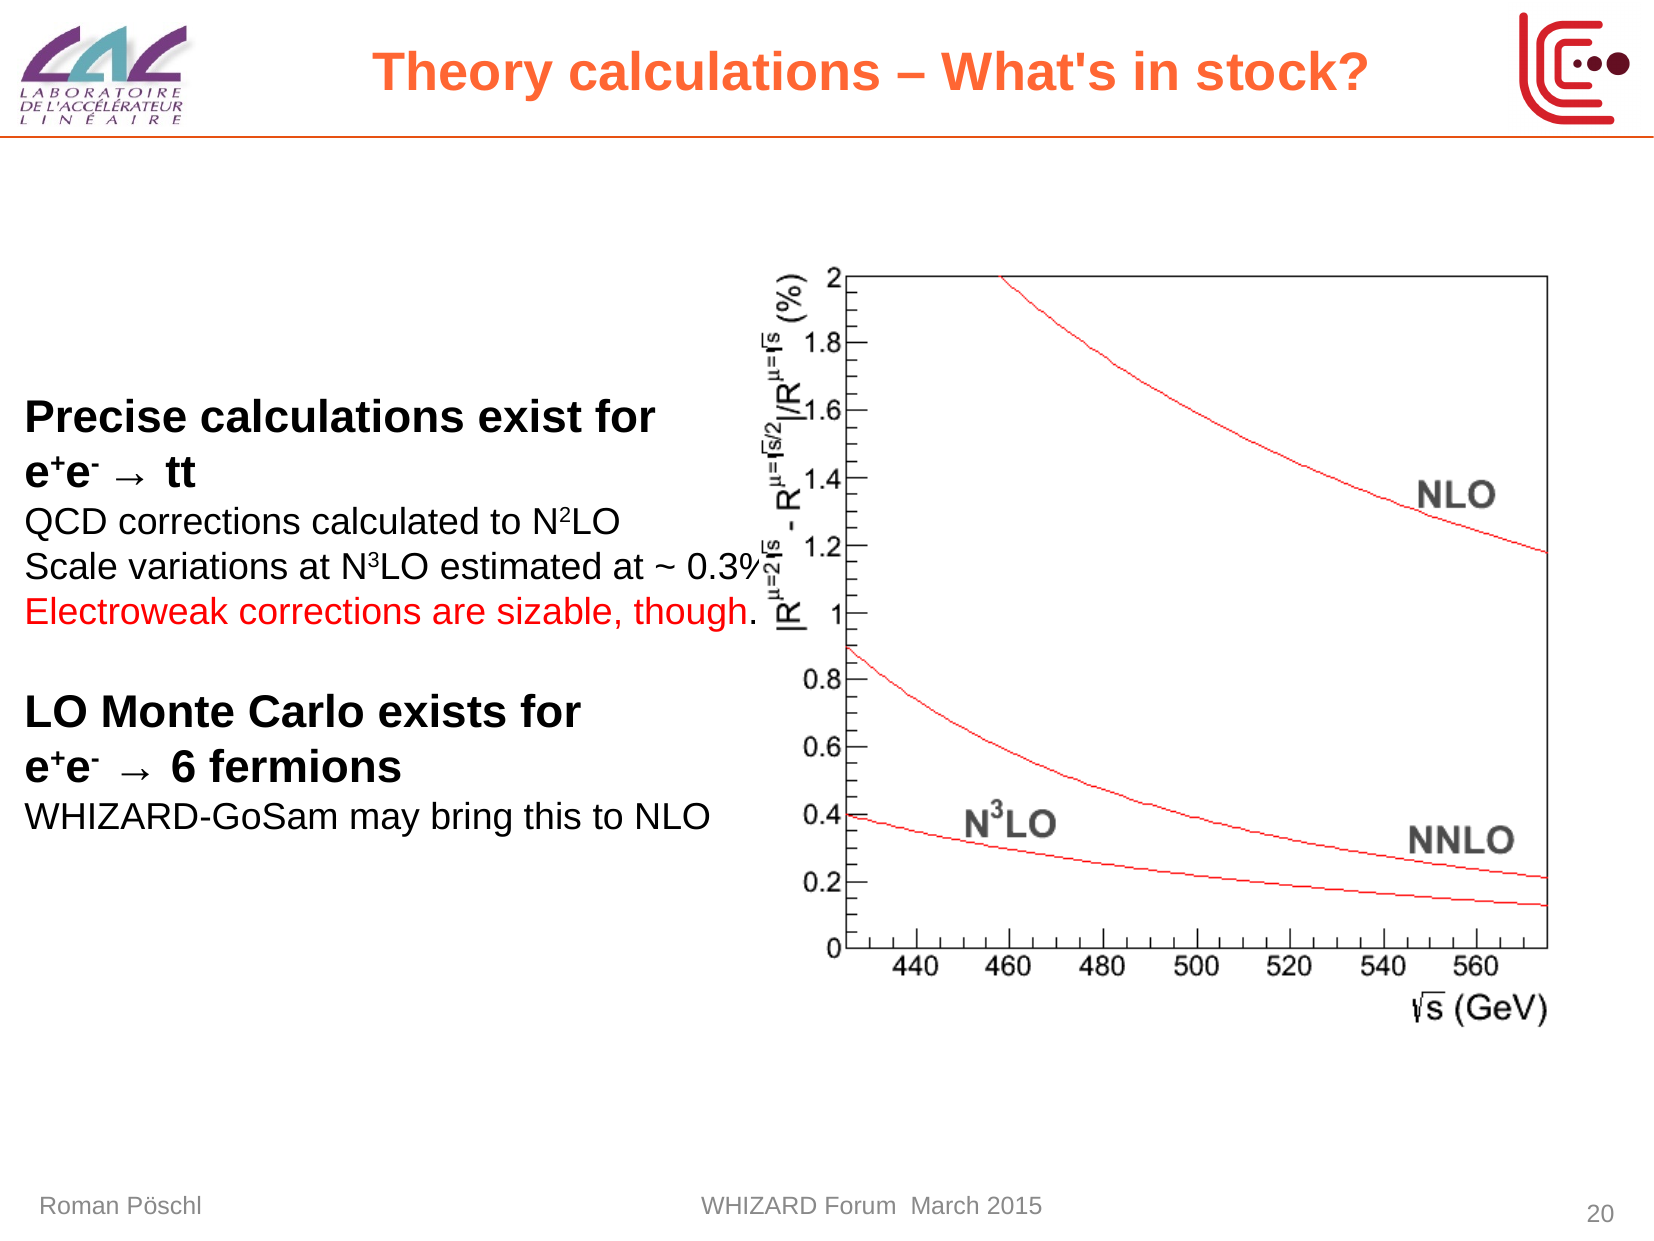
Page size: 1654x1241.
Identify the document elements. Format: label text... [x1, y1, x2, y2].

text_box Precise calculations exist for e+e- → tt QCD corrections calculated to N2LO Scale variations at N3LO estimated at ~ 0.3%. Electroweak corrections are sizable, though. LO Monte Carlo exists for e+e- → 6 fermions WHIZARD-GoSam may bring this to NLO [9, 379, 759, 946]
picture [17, 22, 199, 127]
picture [759, 192, 1635, 1033]
title Theory calculations – What's in stock? [128, 29, 1617, 113]
picture [1508, 2, 1641, 135]
